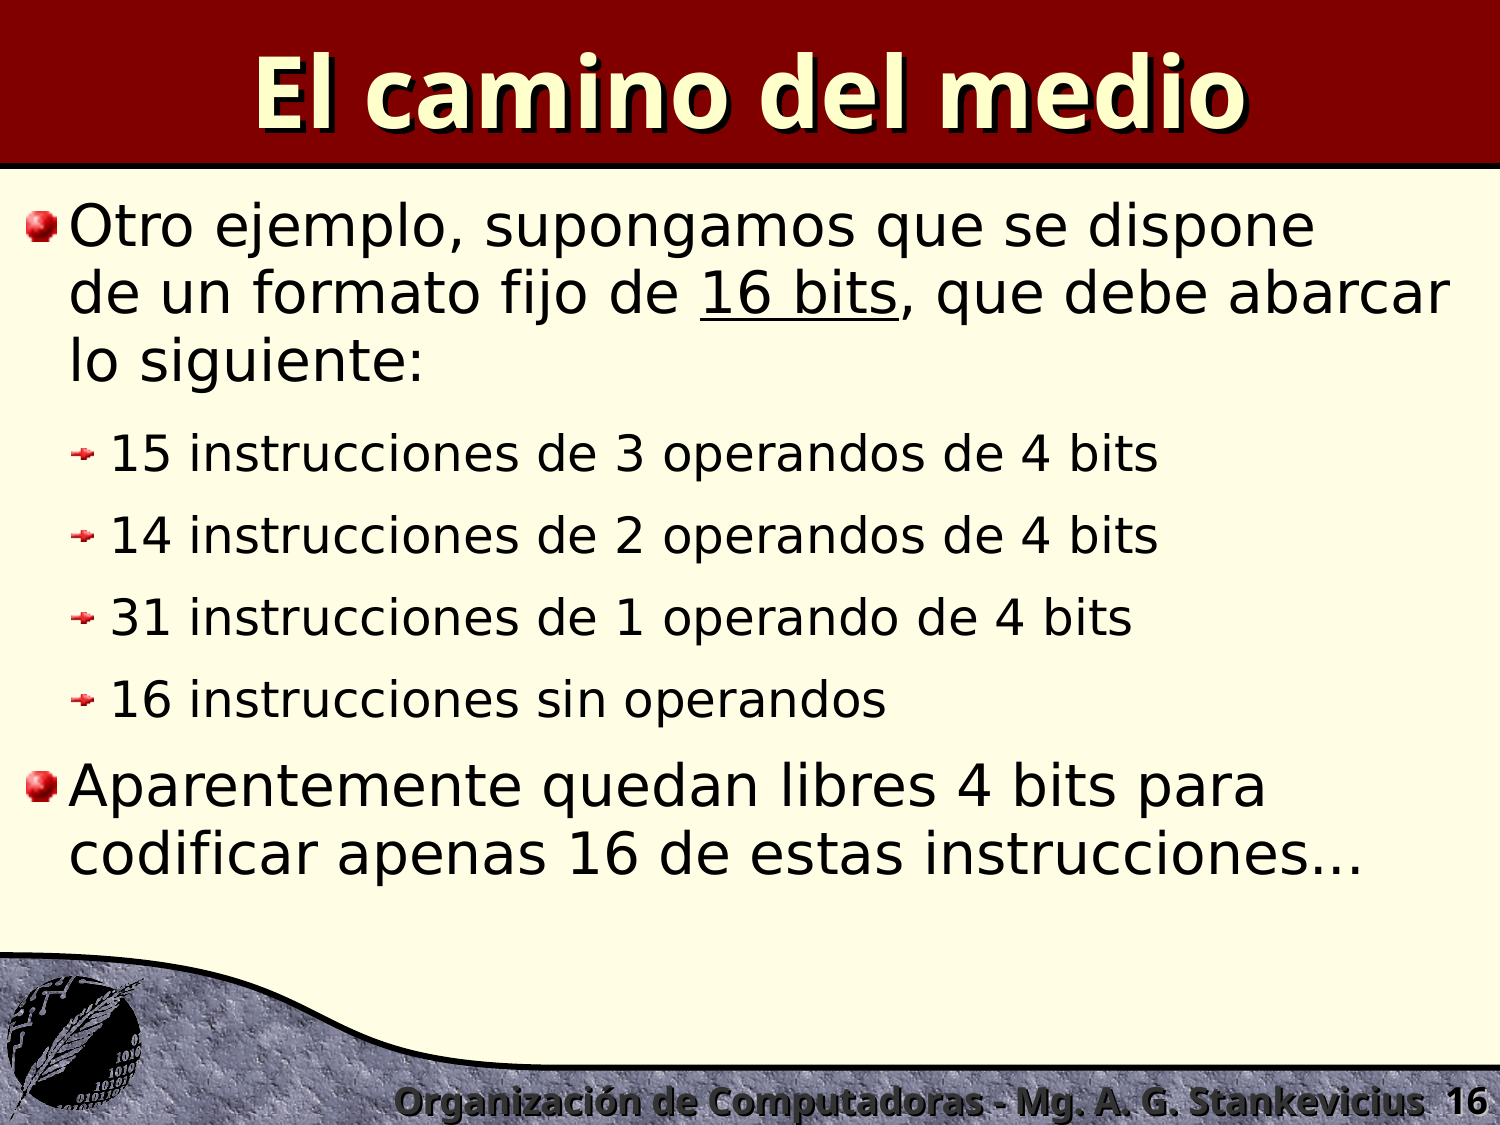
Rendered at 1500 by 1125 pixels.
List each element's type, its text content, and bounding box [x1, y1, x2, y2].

picture [0, 959, 1500, 1125]
picture [802, 1100, 806, 1110]
picture [448, 1100, 455, 1110]
list Otro ejemplo, supongamos que se dispone de un formato fijo de 16 bits, que debe abarcar lo siguiente: 15 instrucciones de 3 operandos de 4 bits 14 instrucciones de 2 operandos de 4 bits 31 instrucciones de 1 operando de 4 bits 16 instrucciones sin operandos Aparentemente quedan libres 4 bits para codificar apenas 16 de estas instrucciones... [11, 192, 1486, 935]
title El camino del medio [15, 5, 1485, 160]
picture [1058, 1100, 1065, 1110]
